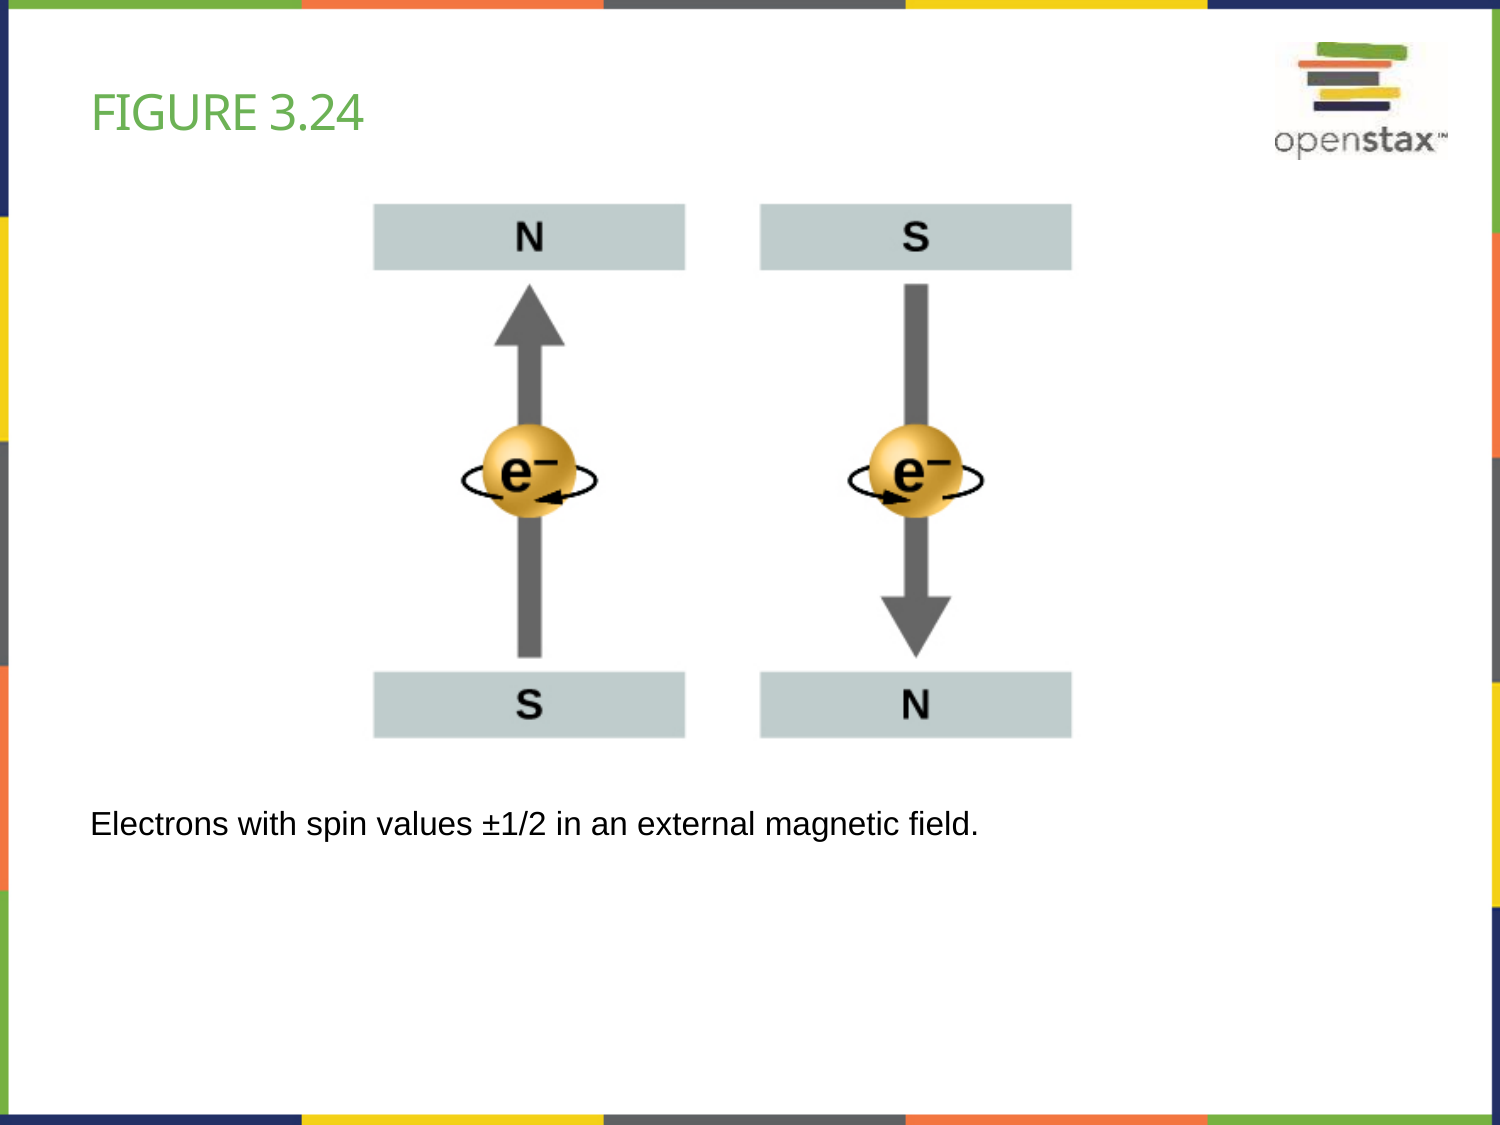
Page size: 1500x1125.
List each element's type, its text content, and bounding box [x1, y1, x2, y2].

picture [0, 0, 1500, 1125]
title Figure 3.24 [75, 39, 1398, 148]
list Electrons with spin values ±1/2 in an external magnetic field. [75, 794, 1398, 986]
